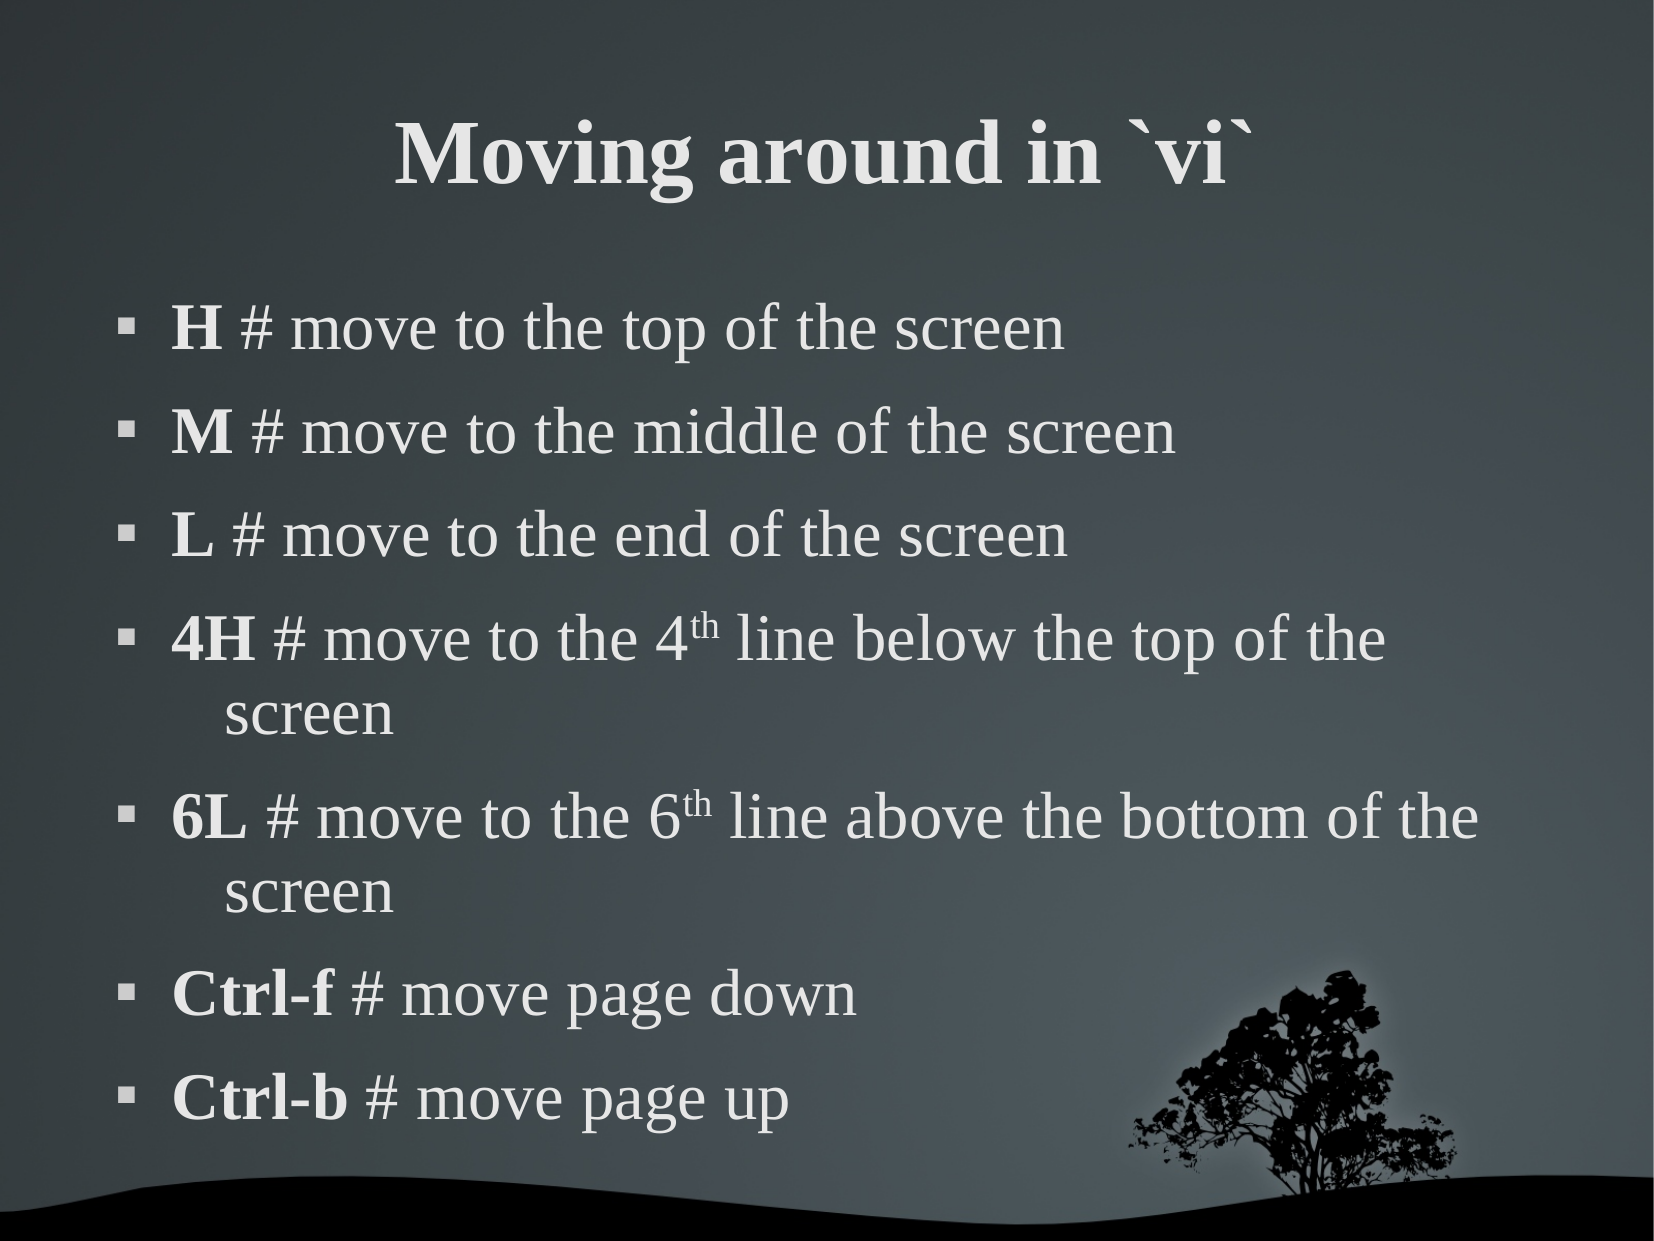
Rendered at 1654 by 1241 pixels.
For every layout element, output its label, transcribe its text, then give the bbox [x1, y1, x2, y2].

list H # move to the top of the screen M # move to the middle of the screen L # move to the end of the screen 4Η # move to the 4th line below the top of the screen 6L # move to the 6th line above the bottom of the screen Ctrl-f # move page down Ctrl-b # move page up [82, 290, 1571, 1240]
picture [0, 0, 1654, 1241]
title Moving around in `vi` [82, 49, 1571, 257]
